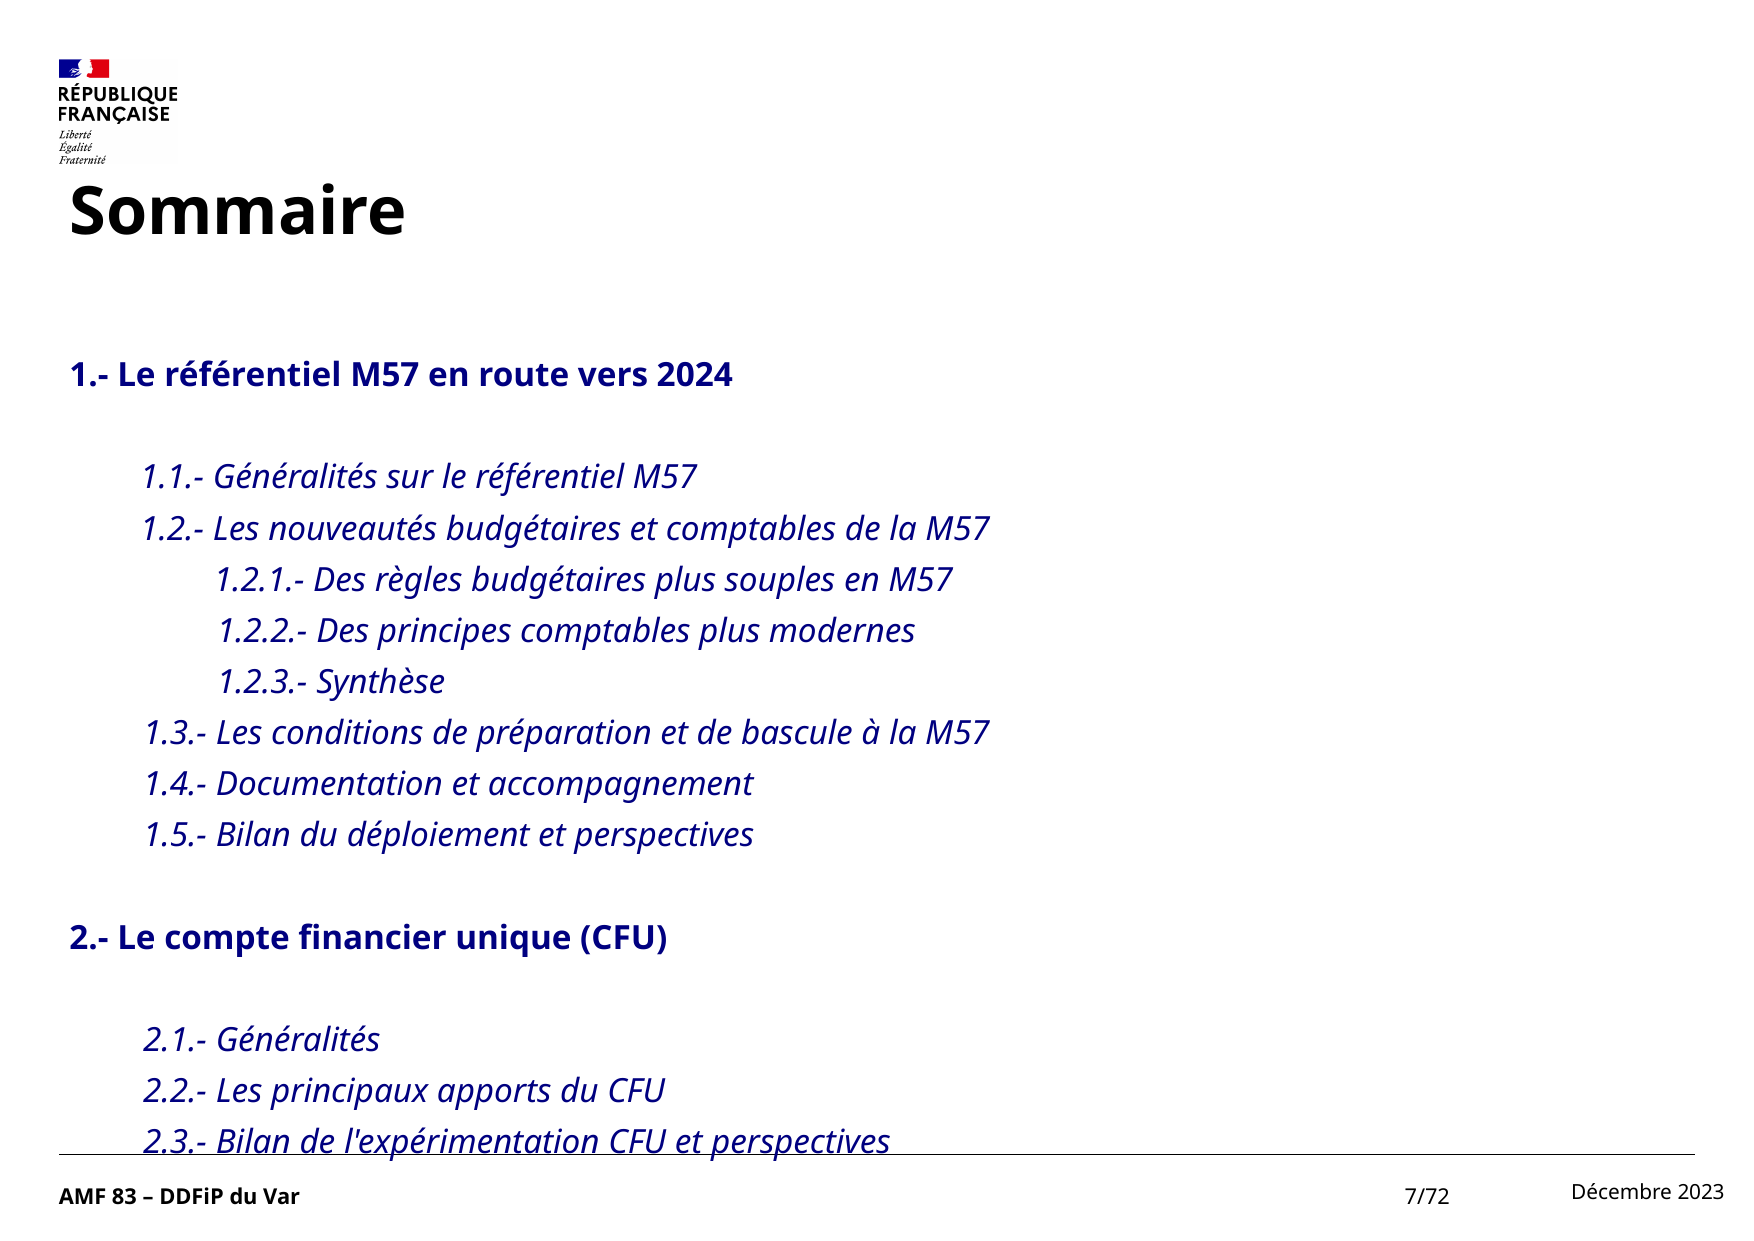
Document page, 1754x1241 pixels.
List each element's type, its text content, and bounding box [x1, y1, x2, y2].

picture [59, 59, 178, 164]
text_box Sommaire 1.- Le référentiel M57 en route vers 2024 1.1.- Généralités sur le référentiel M57 1.2.- Les nouveautés budgétaires et comptables de la M57 1.2.1.- Des règles budgétaires plus souples en M57 1.2.2.- Des principes comptables plus modernes 1.2.3.- Synthèse 1.3.- Les conditions de préparation et de bascule à la M57 1.4.- Documentation et accompagnement 1.5.- Bilan du déploiement et perspectives 2.- Le compte financier unique (CFU) 2.1.- Généralités 2.2.- Les principaux apports du CFU 2.3.- Bilan de l'expérimentation CFU et perspectives [69, 163, 1706, 1131]
